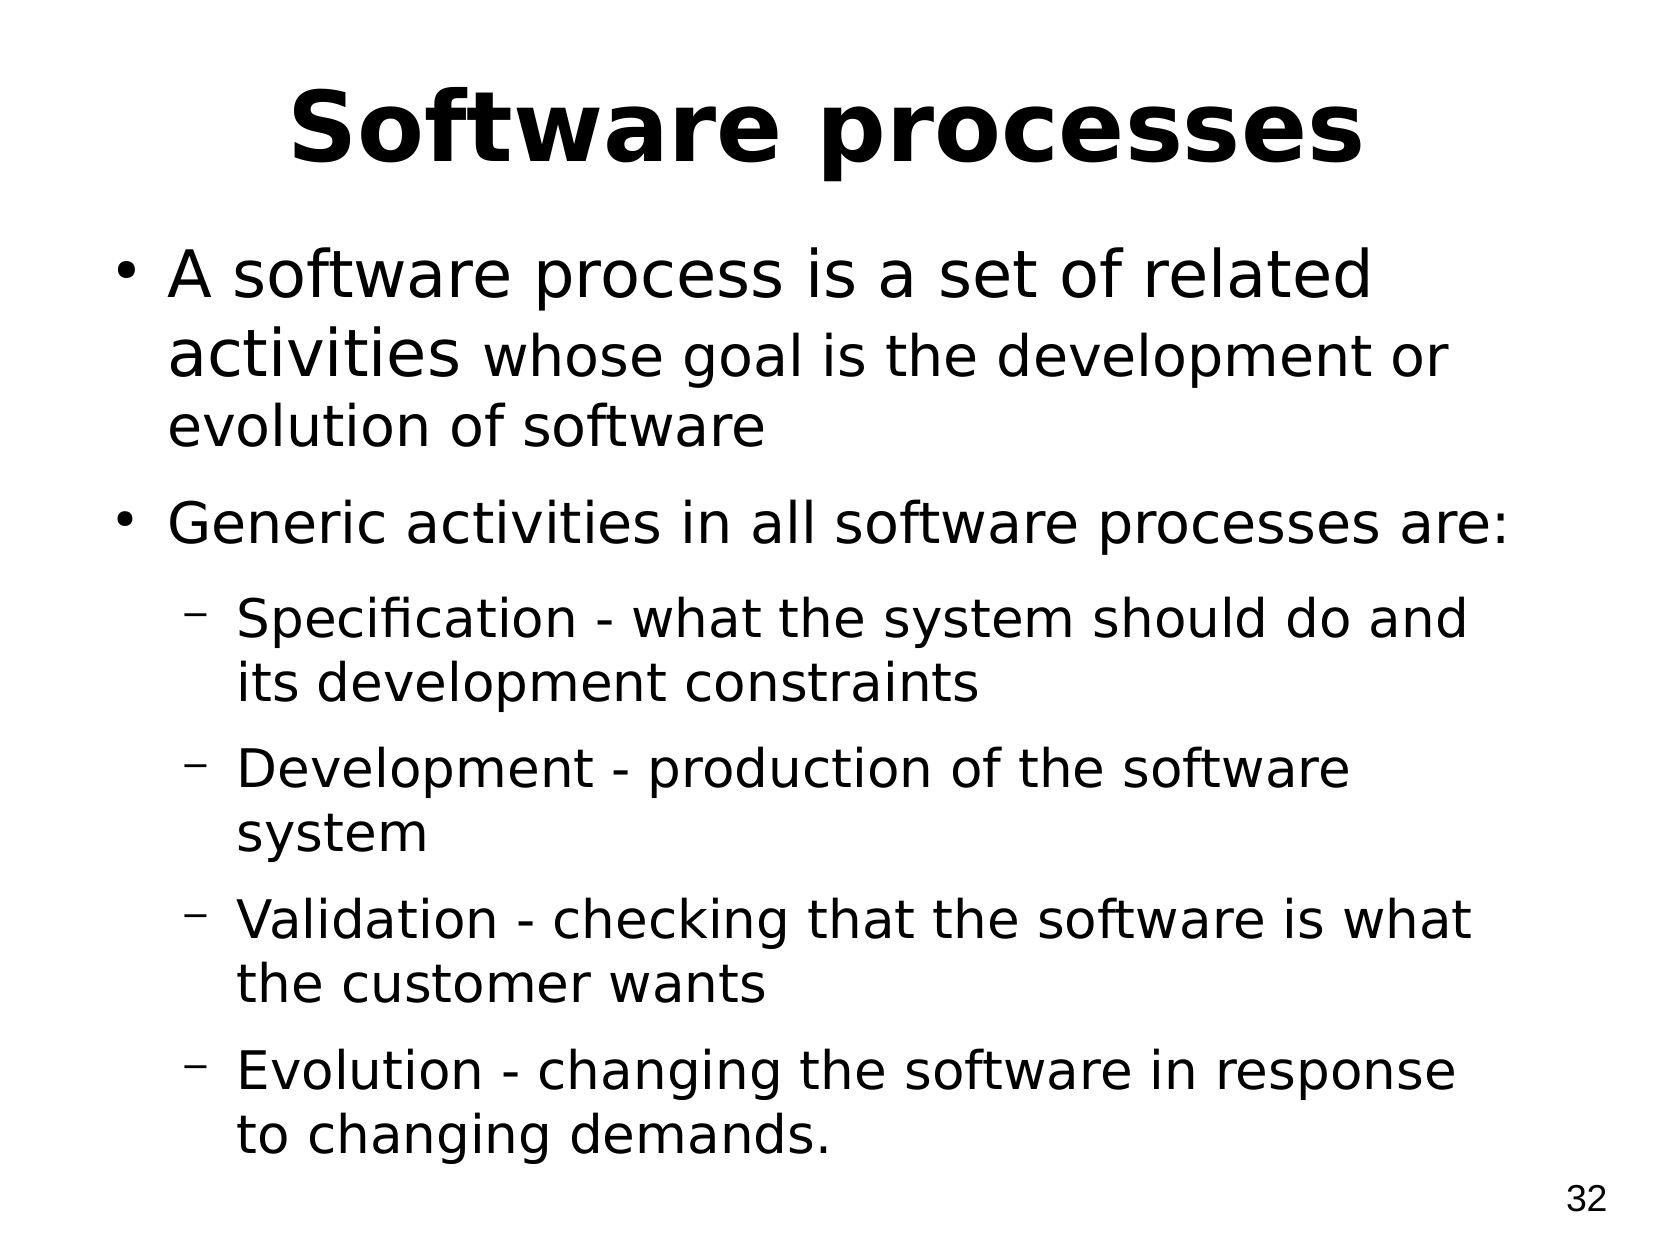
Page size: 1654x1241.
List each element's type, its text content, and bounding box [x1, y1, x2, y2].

list A software process is a set of related activities whose goal is the development or evolution of software Generic activities in all software processes are: Specification - what the system should do and its development constraints Development - production of the software system Validation - checking that the software is what the customer wants Evolution - changing the software in response to changing demands. [82, 225, 1538, 1186]
title Software processes [82, 49, 1571, 196]
